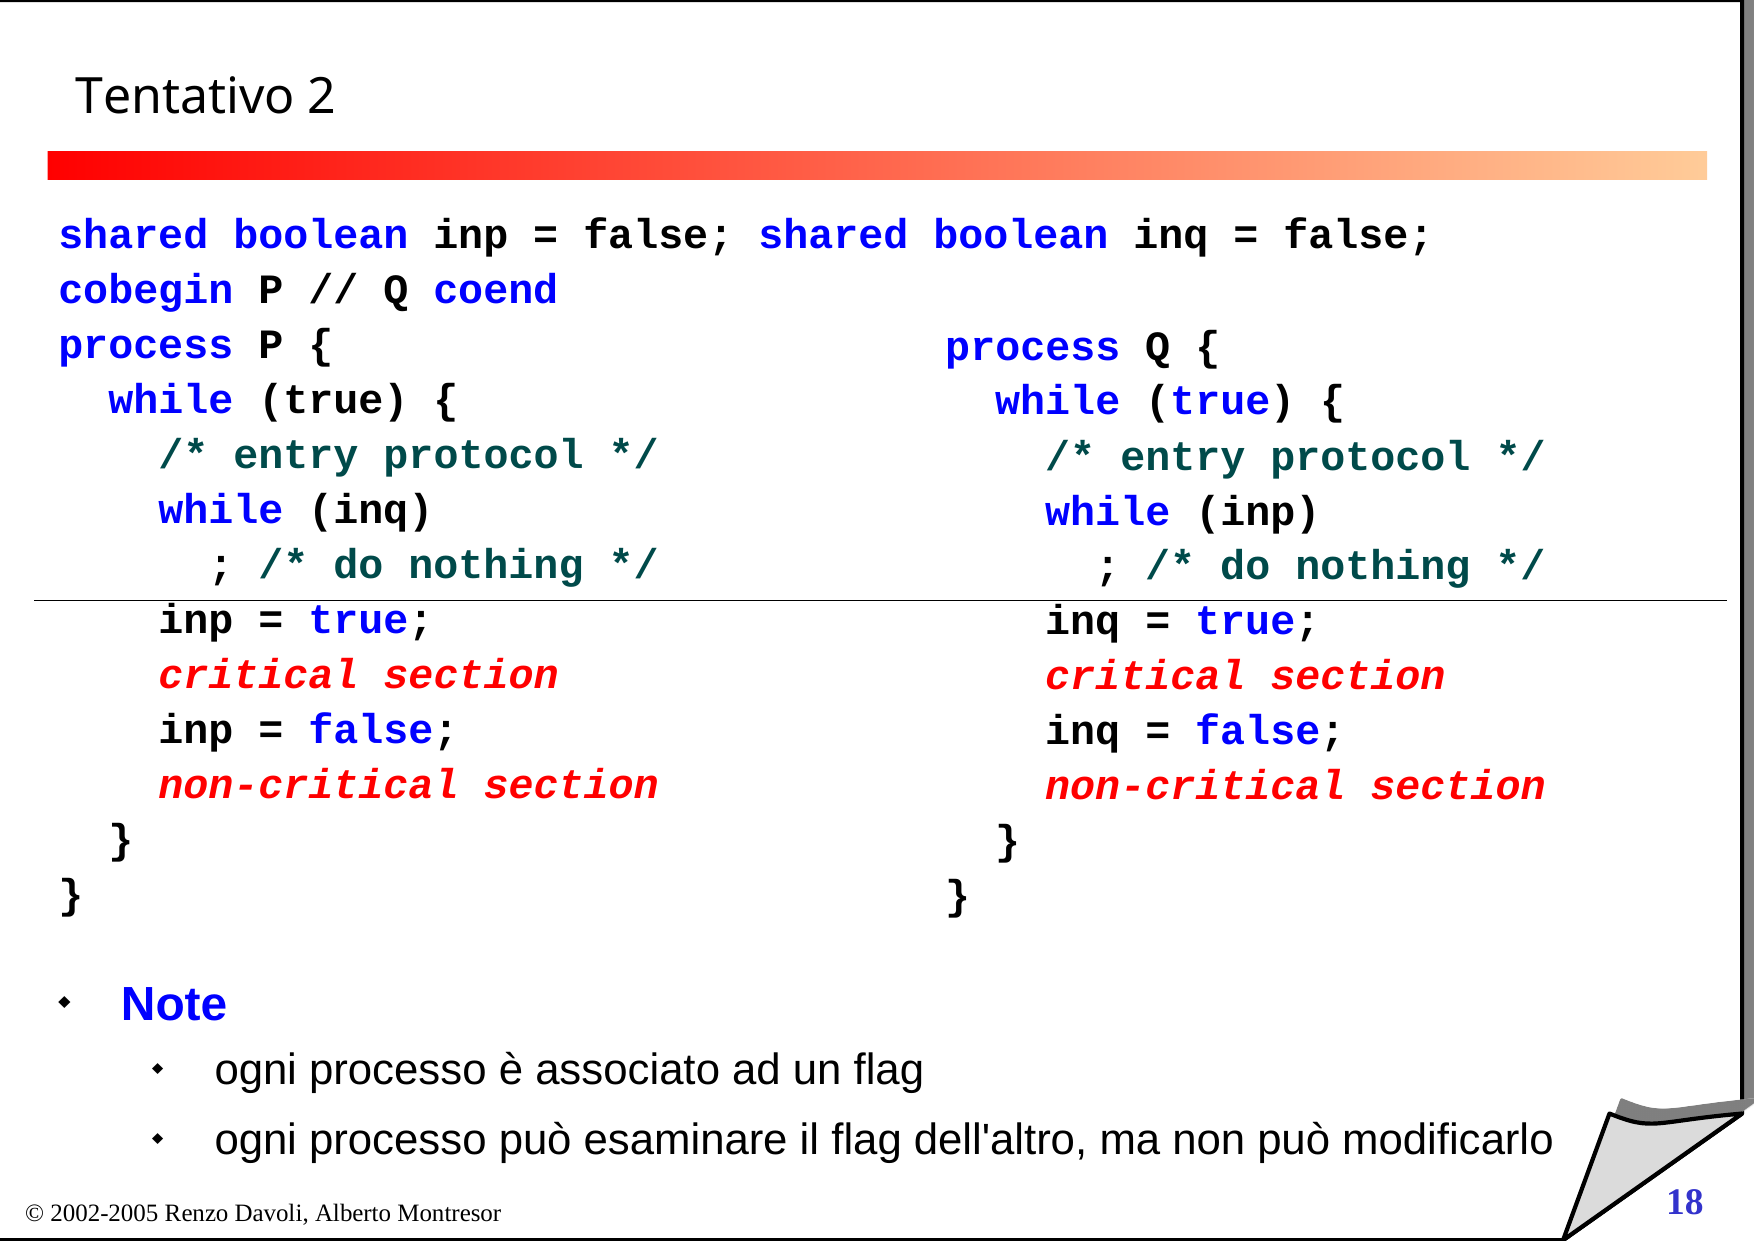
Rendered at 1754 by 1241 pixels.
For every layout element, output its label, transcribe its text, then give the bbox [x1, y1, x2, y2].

list shared boolean inp = false; shared boolean inq = false; cobegin P // Q coend process P { while (true) { /* entry protocol */ while (inq) ; /* do nothing */ inp = true; critical section inp = false; non-critical section } } Note ogni processo è associato ad un flag ogni processo può esaminare il flag dell'altro, ma non può modificarlo [58, 601, 1696, 1166]
title Tentativo 2 [39, 49, 1713, 144]
text_box process Q { while (true) { /* entry protocol */ while (inp) ; /* do nothing */ inq = true; critical section inq = false; non-critical section } } [851, 207, 1754, 922]
list shared boolean inp = false; shared boolean inq = false; cobegin P // Q coend process P { while (true) { /* entry protocol */ while (inq) ; /* do nothing */ inp = true; critical section inp = false; non-critical section } } Note ogni processo è associato ad un flag ogni processo può esaminare il flag dell'altro, ma non può modificarlo [58, 206, 1696, 600]
